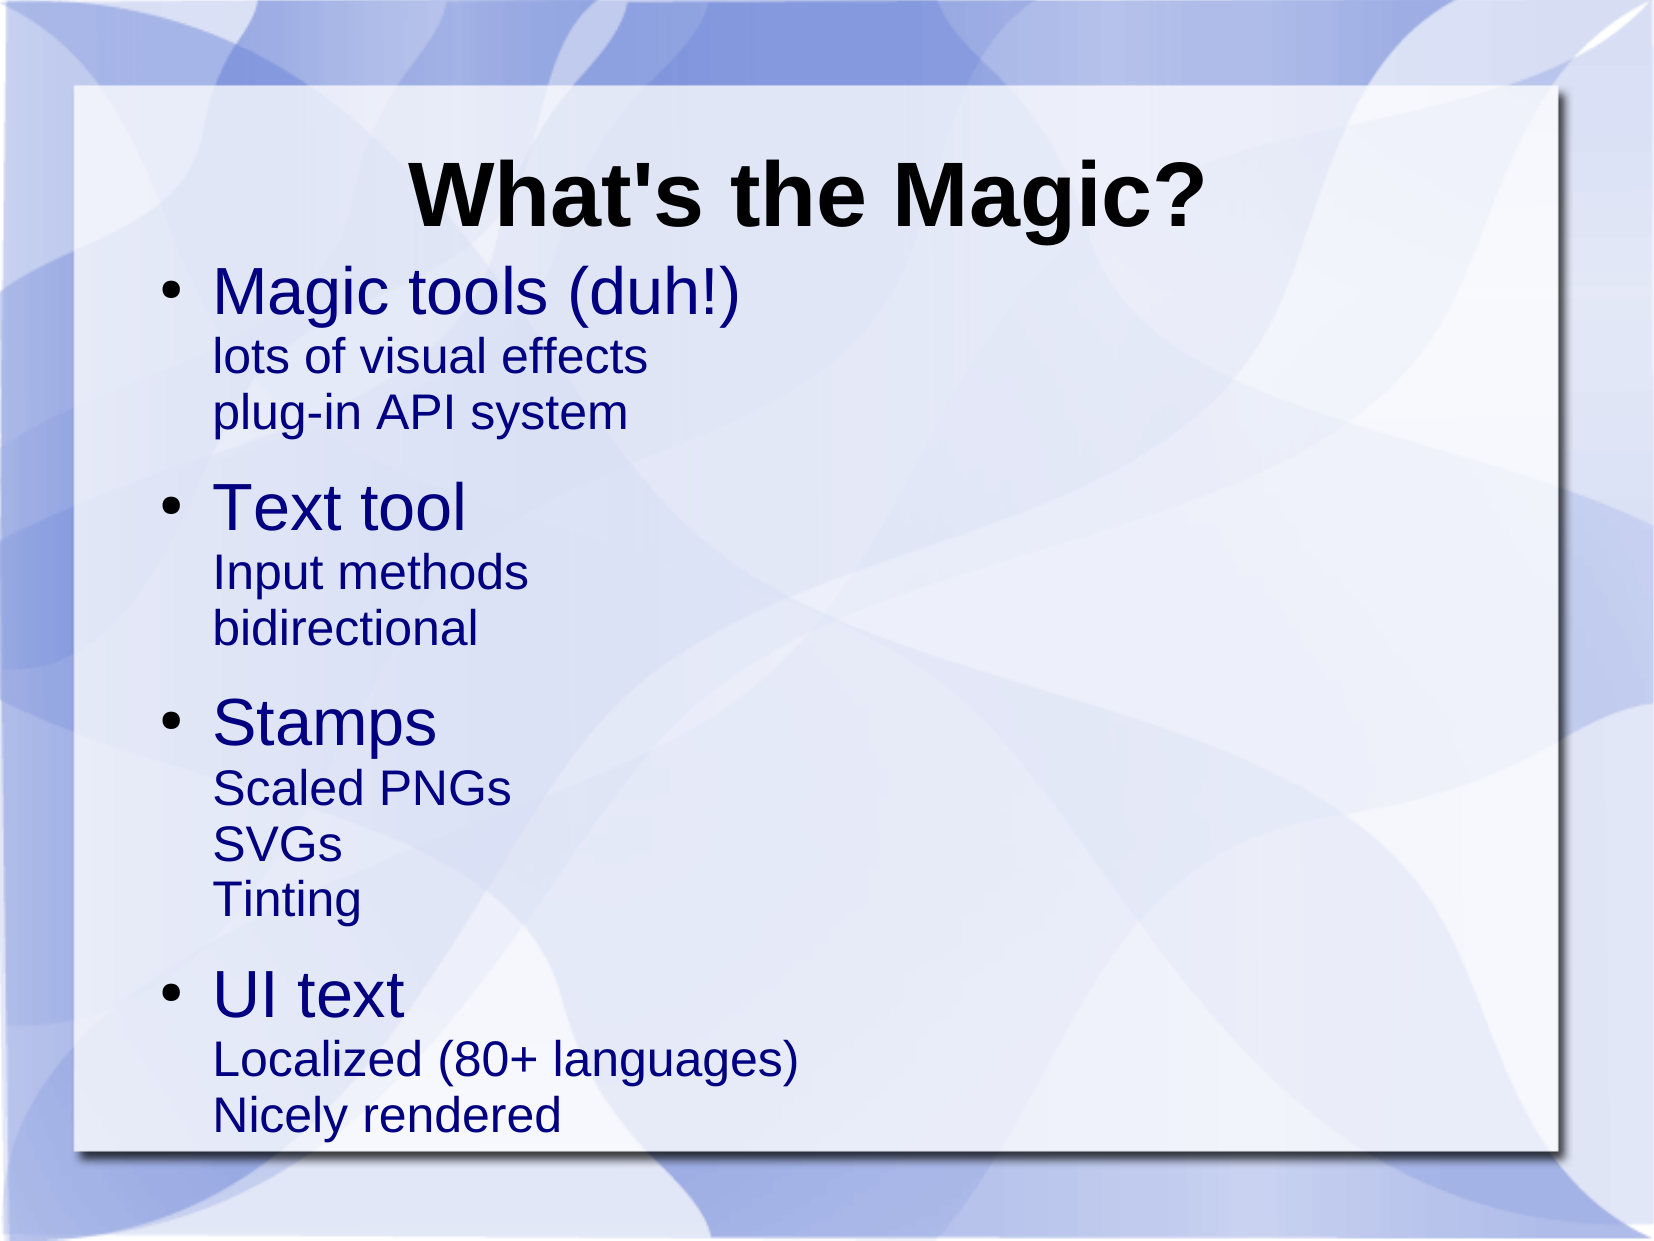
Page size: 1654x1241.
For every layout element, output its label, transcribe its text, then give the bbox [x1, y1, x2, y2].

title What's the Magic? [82, 90, 1536, 298]
list Magic tools (duh!) lots of visual effects plug-in API system Text tool Input methods bidirectional Stamps Scaled PNGs SVGs Tinting UI text Localized (80+ languages) Nicely rendered [141, 253, 1501, 1144]
picture [0, 0, 1654, 1241]
